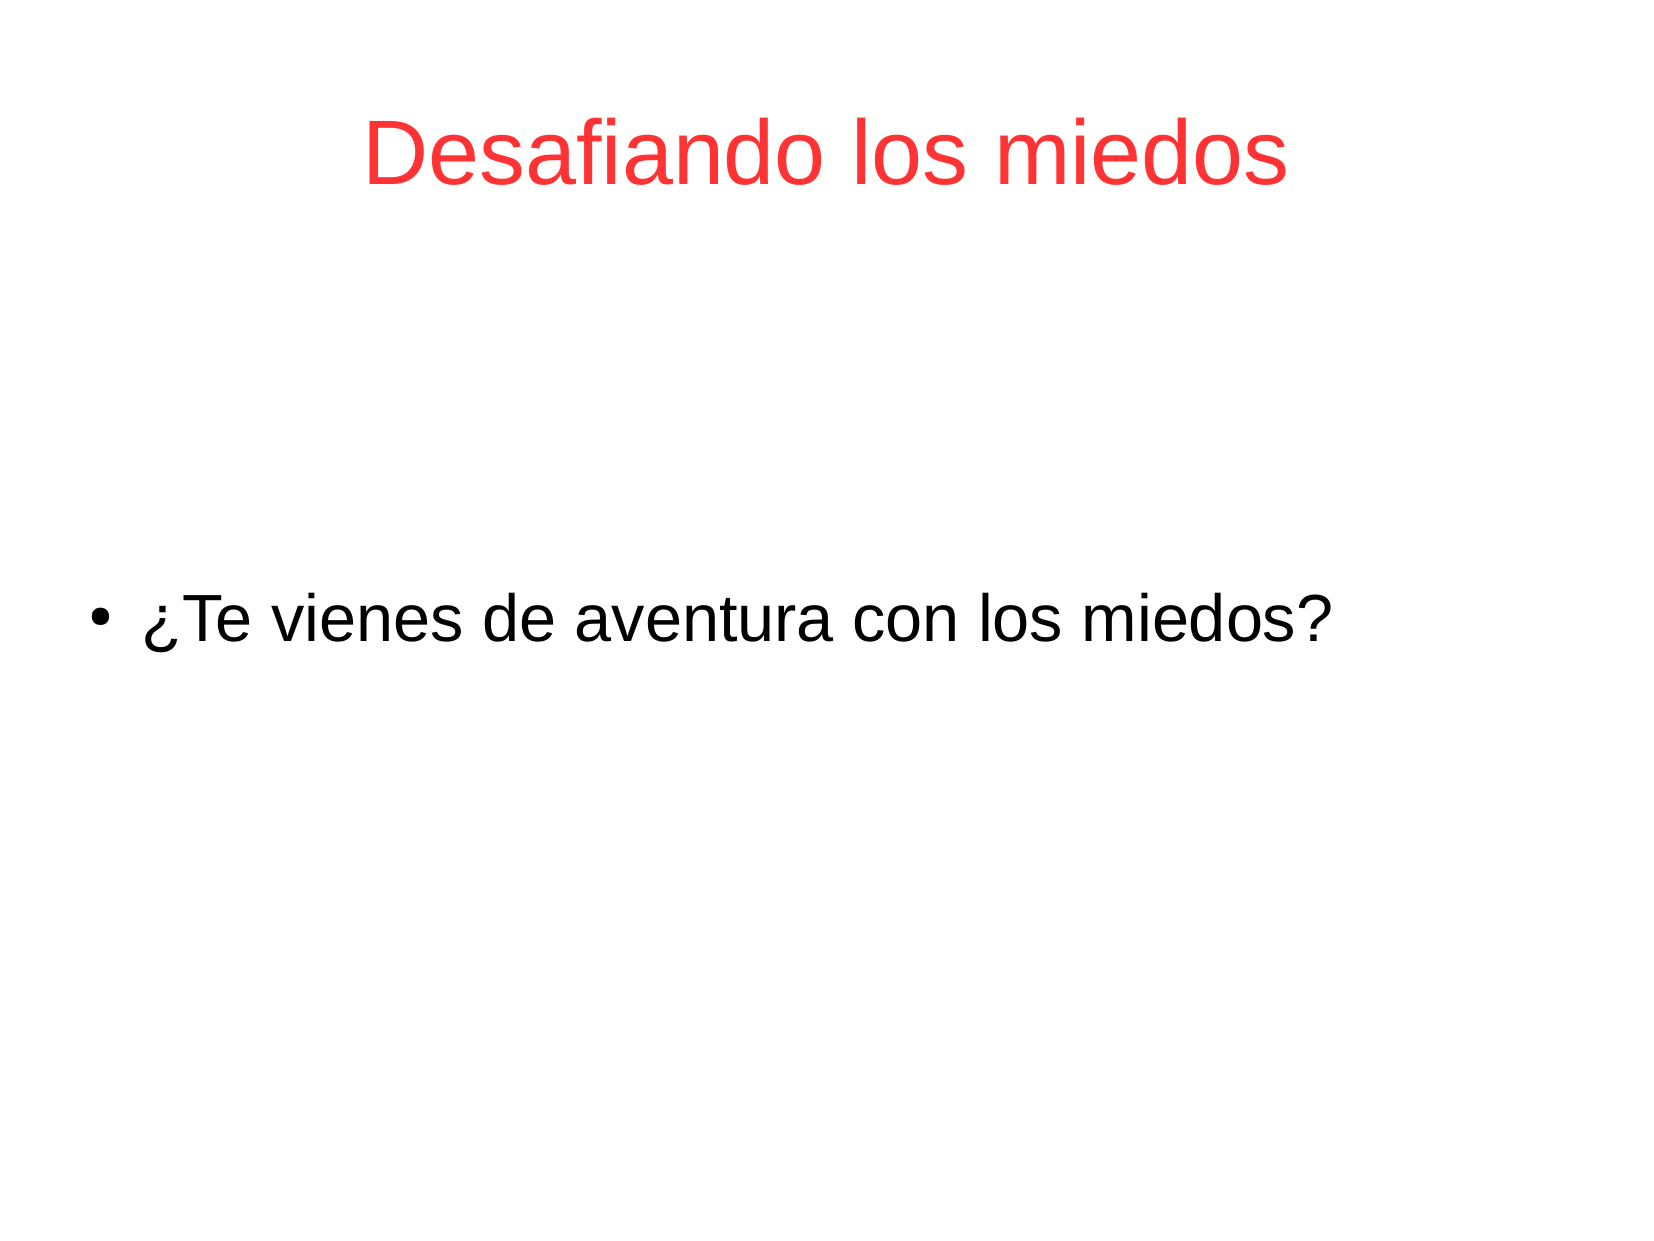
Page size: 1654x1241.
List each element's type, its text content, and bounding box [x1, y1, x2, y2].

title Desafiando los miedos [82, 49, 1571, 257]
list ¿Te vienes de aventura con los miedos? [70, 268, 1559, 1087]
